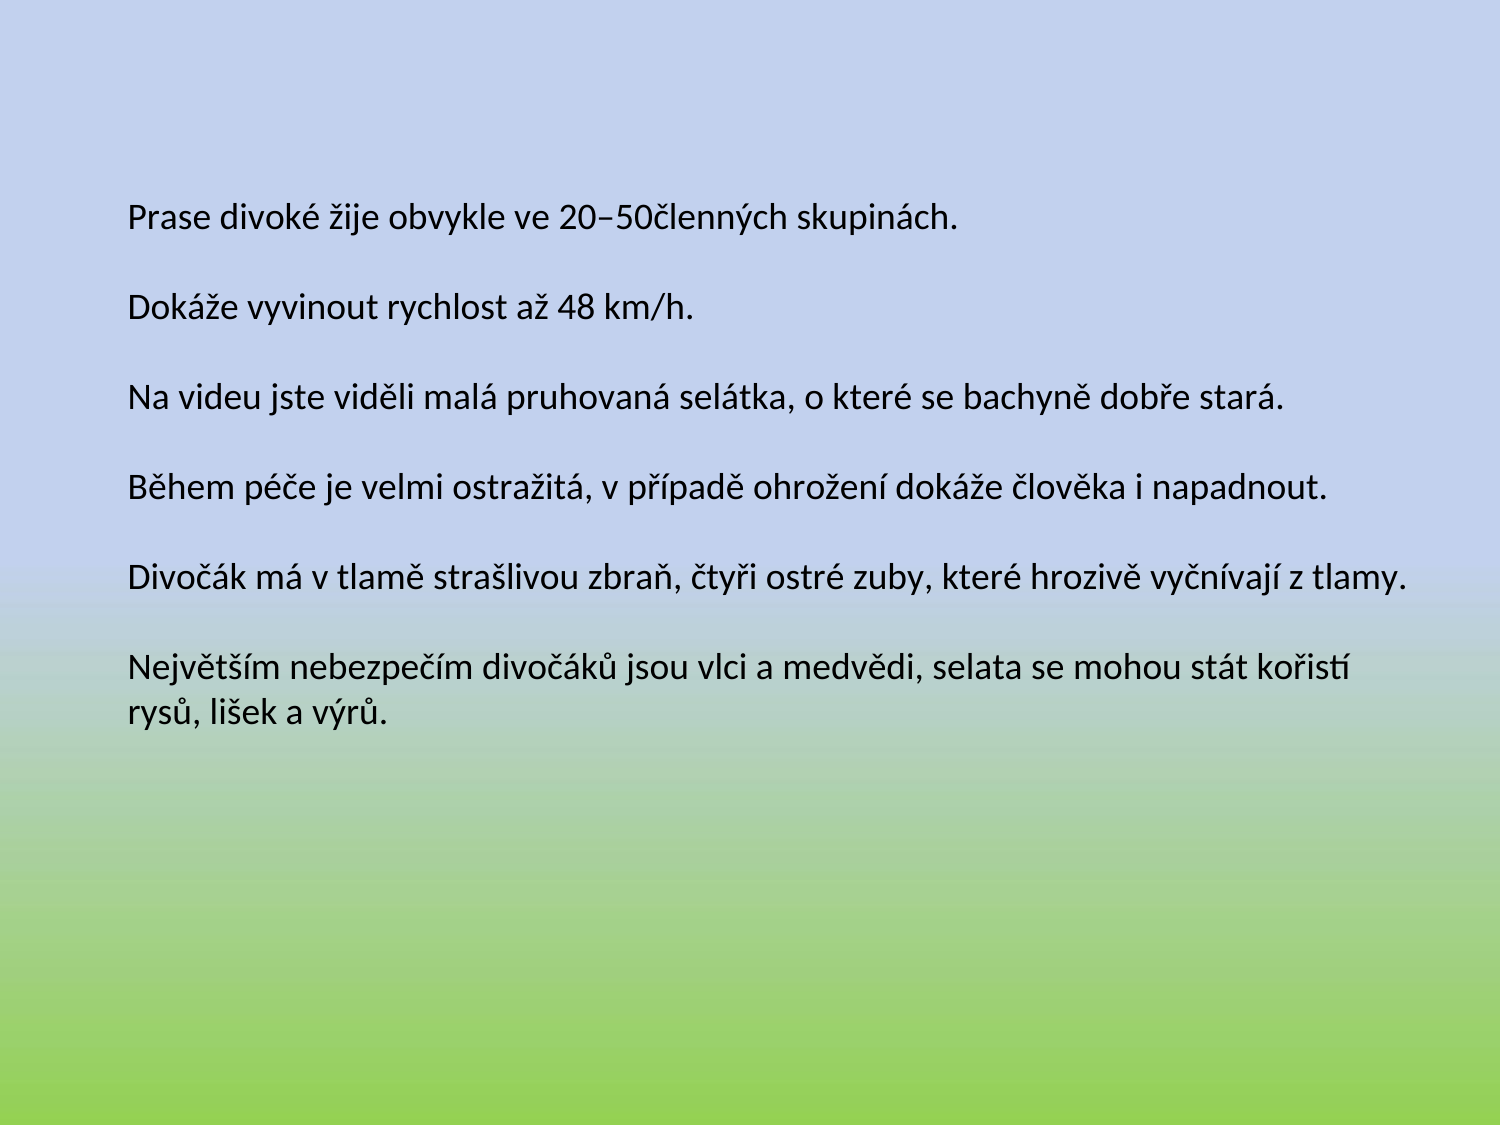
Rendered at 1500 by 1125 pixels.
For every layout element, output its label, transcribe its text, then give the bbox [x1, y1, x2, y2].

text_box Prase divoké žije obvykle ve 20–50členných skupinách. Dokáže vyvinout rychlost až 48 km/h. Na videu jste viděli malá pruhovaná selátka, o které se bachyně dobře stará. Během péče je velmi ostražitá, v případě ohrožení dokáže člověka i napadnout. Divočák má v tlamě strašlivou zbraň, čtyři ostré zuby, které hrozivě vyčnívají z tlamy. Největším nebezpečím divočáků jsou vlci a medvědi, selata se mohou stát kořistí rysů, lišek a výrů. [112, 184, 1425, 741]
picture [0, 0, 1500, 1125]
